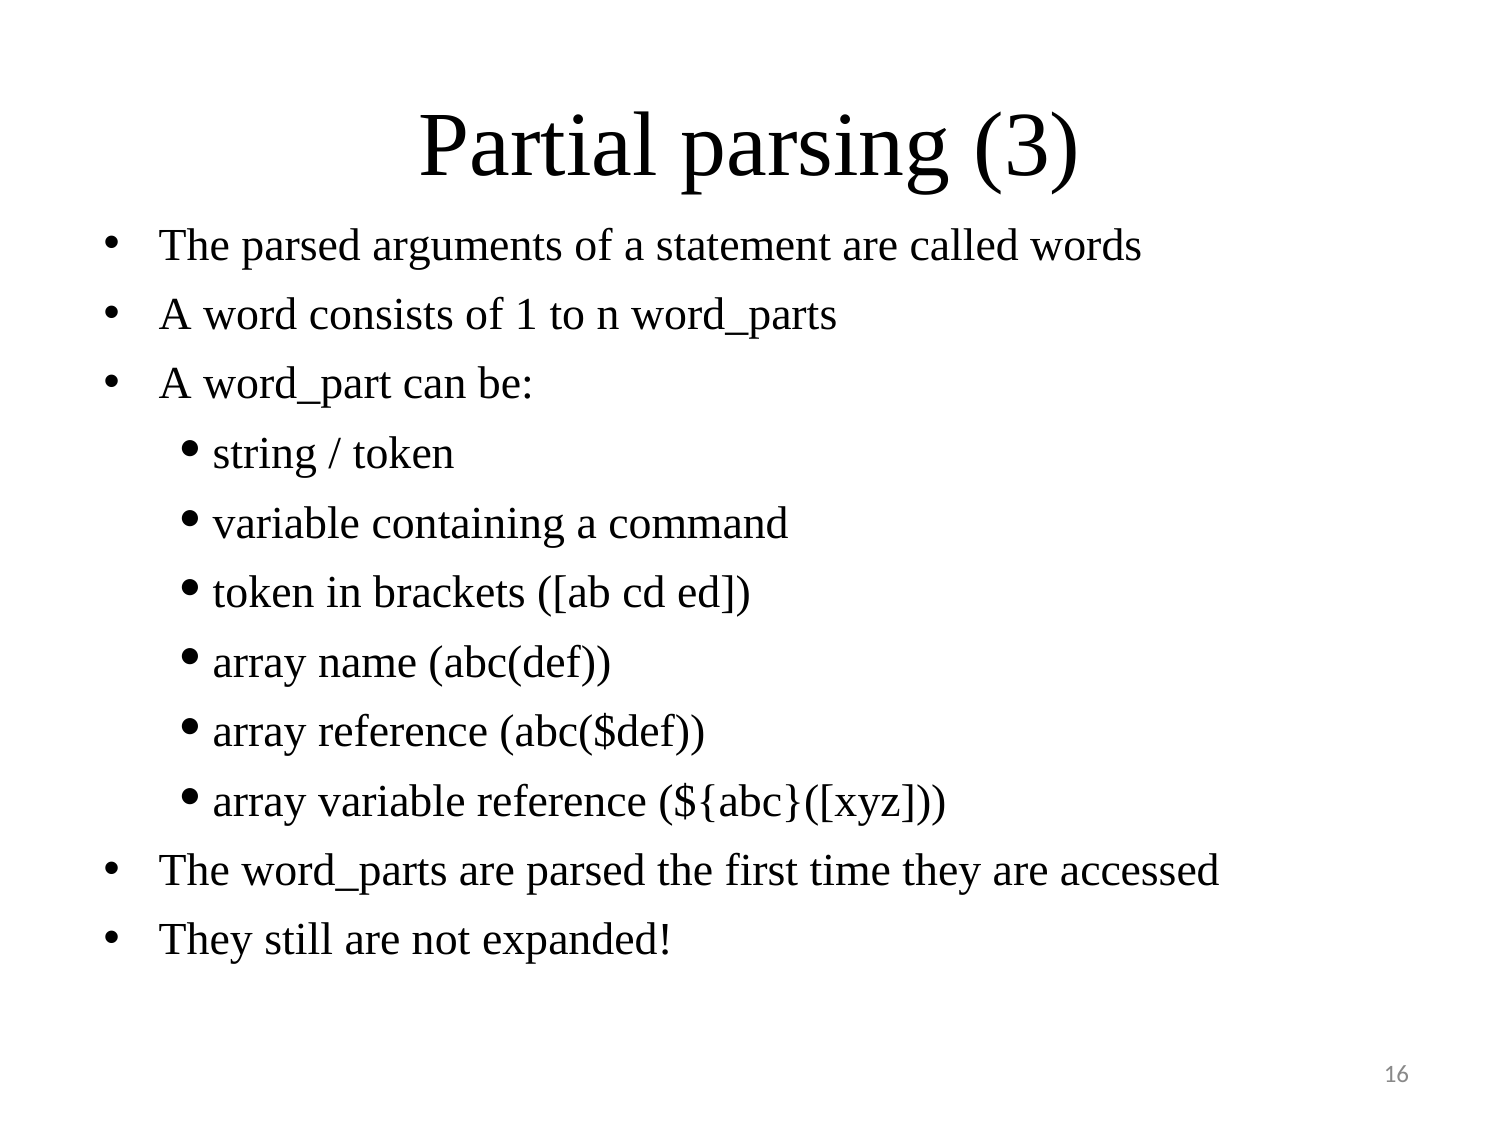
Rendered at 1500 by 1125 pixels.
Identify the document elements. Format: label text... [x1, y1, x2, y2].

text_box Partial parsing (3)‏ [75, 45, 1426, 233]
text_box The parsed arguments of a statement are called words A word consists of 1 to n word_parts A word_part can be: string / token variable containing a command token in brackets ([ab cd ed]) array name (abc(def)) array reference (abc($def)) array variable reference (${abc}([xyz])) The word_parts are parsed the first time they are accessed They still are not expanded! [88, 206, 1439, 975]
